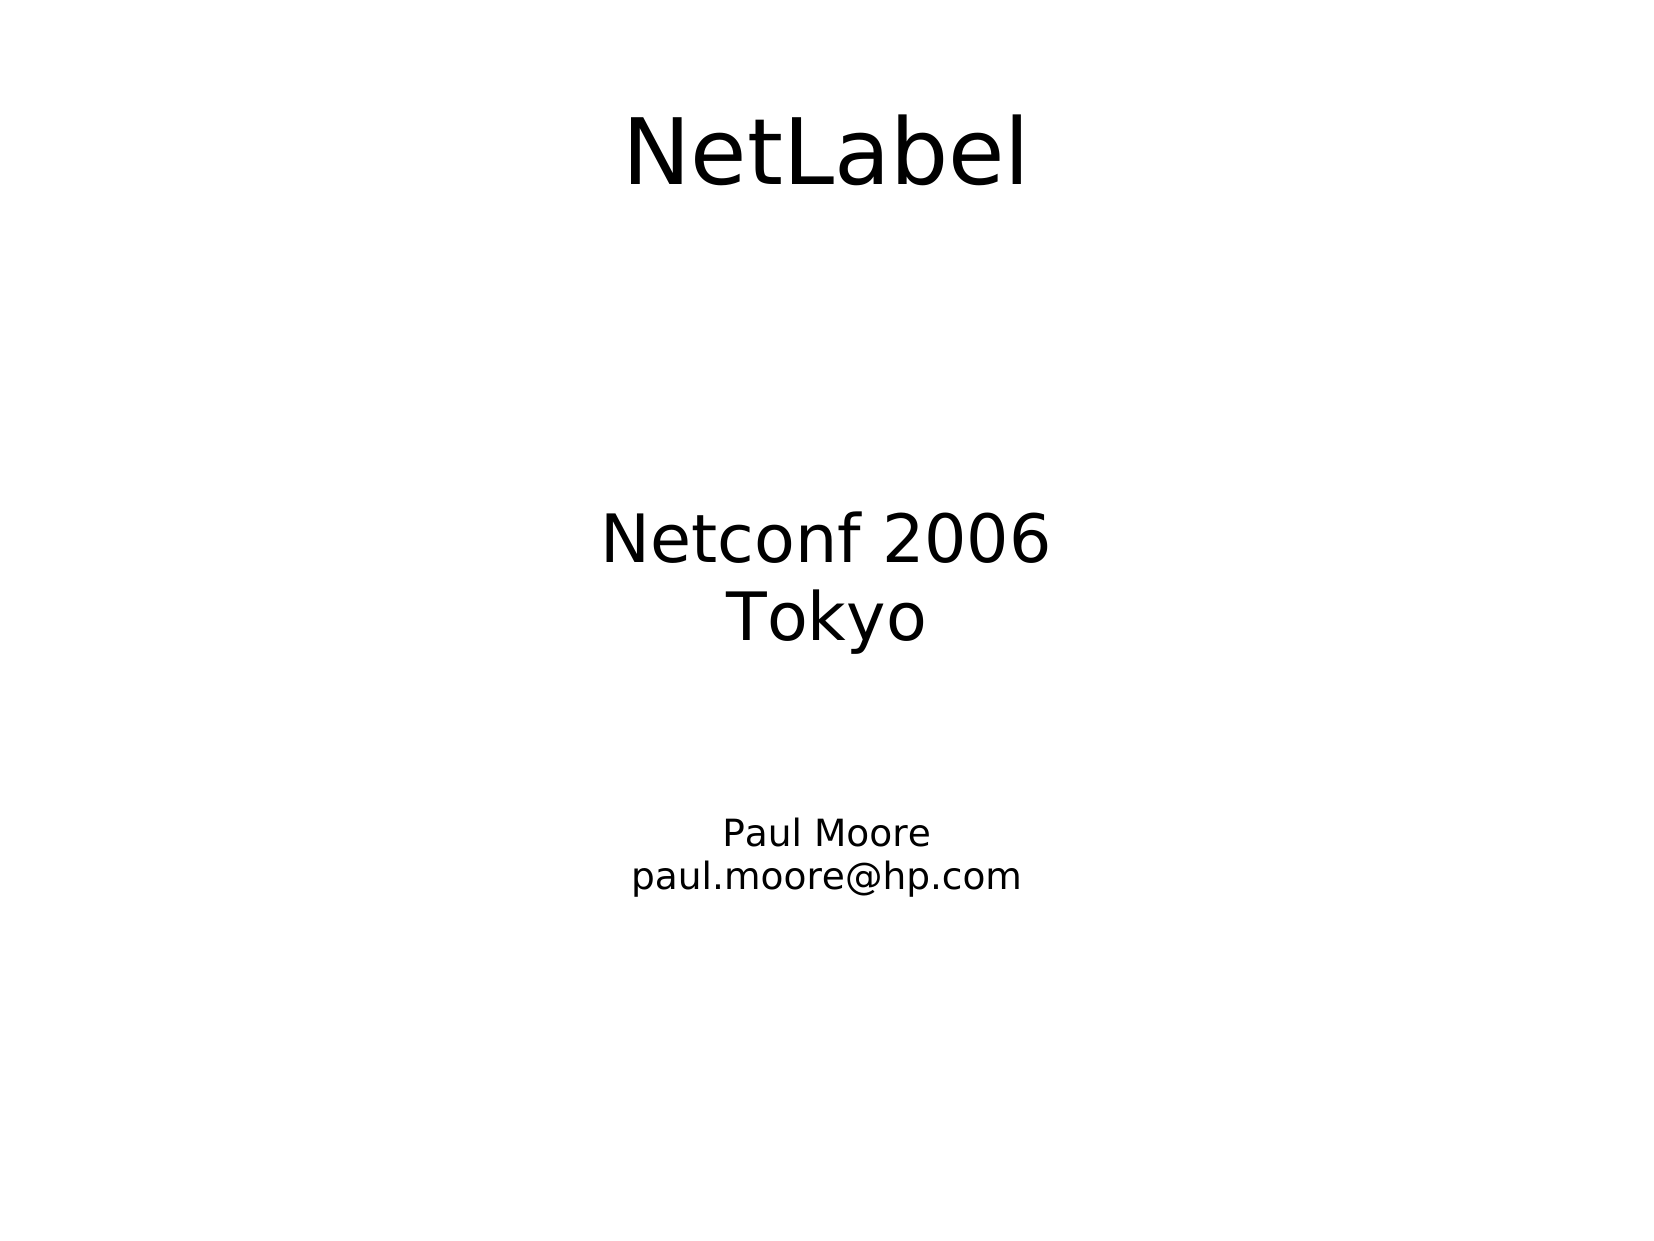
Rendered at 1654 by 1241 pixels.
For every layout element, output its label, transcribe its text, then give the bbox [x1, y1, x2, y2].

subtitle Netconf 2006 Tokyo Paul Moore paul.moore@hp.com [82, 290, 1571, 1109]
title NetLabel [82, 49, 1571, 257]
